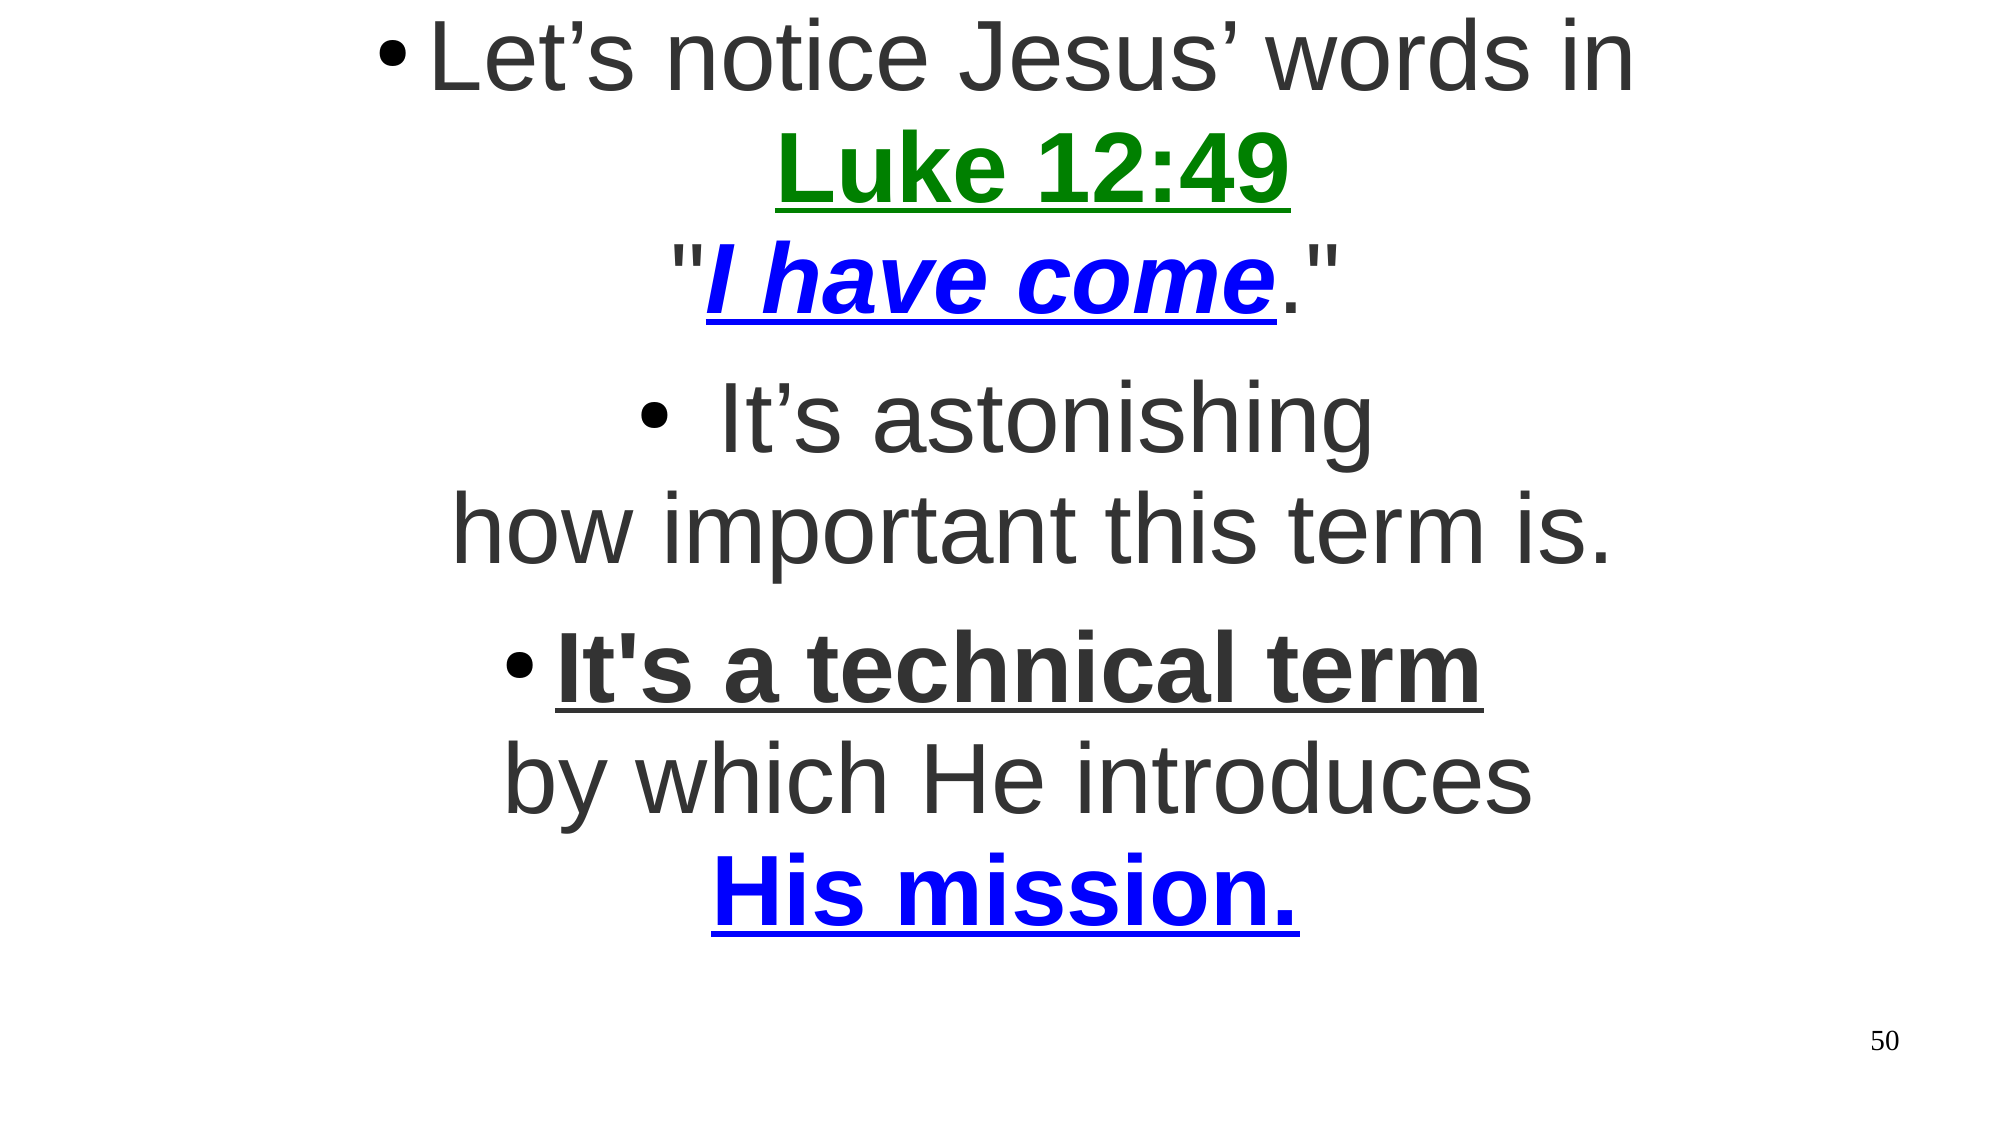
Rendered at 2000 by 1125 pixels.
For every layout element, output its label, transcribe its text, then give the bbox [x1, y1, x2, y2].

list Let’s notice Jesus’ words in Luke 12:49 "I have come." It’s astonishing how important this term is. It's a technical term by which He introduces His mission. [0, 0, 1996, 1123]
